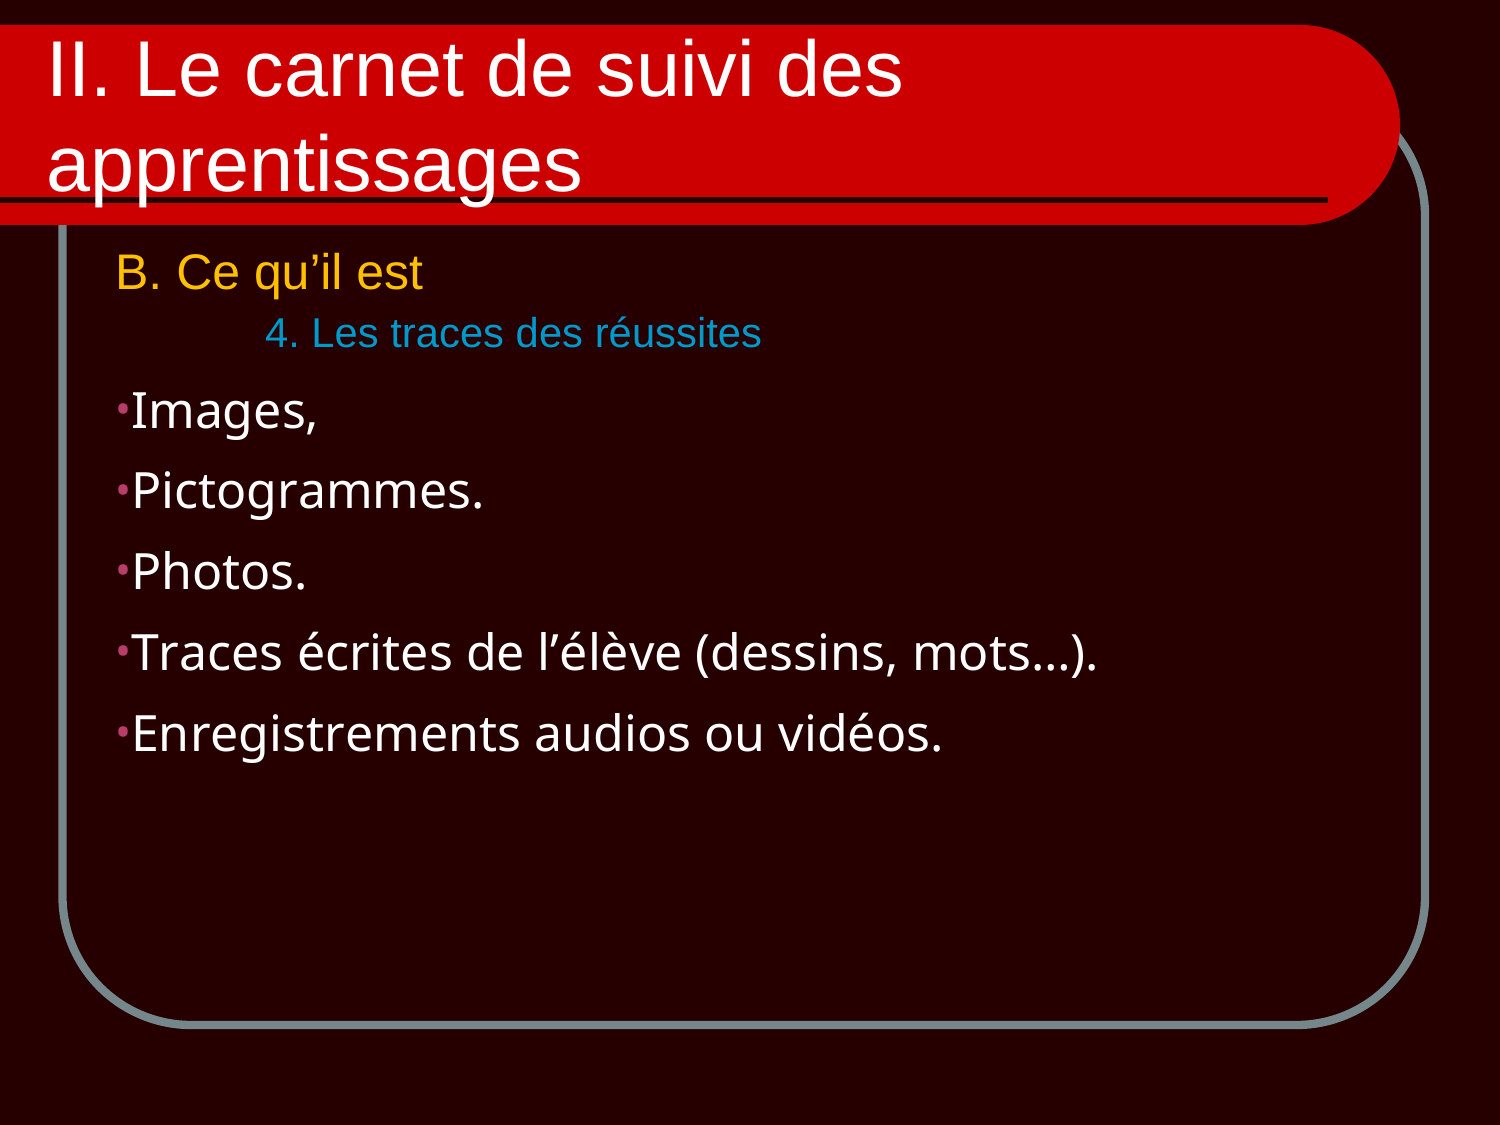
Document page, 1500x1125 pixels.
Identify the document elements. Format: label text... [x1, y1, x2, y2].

title II. Le carnet de suivi des apprentissages [31, 37, 1347, 188]
list B. Ce qu’il est 4. Les traces des réussites Images, Pictogrammes. Photos. Traces écrites de l’élève (dessins, mots…). Enregistrements audios ou vidéos. [100, 243, 1401, 1087]
